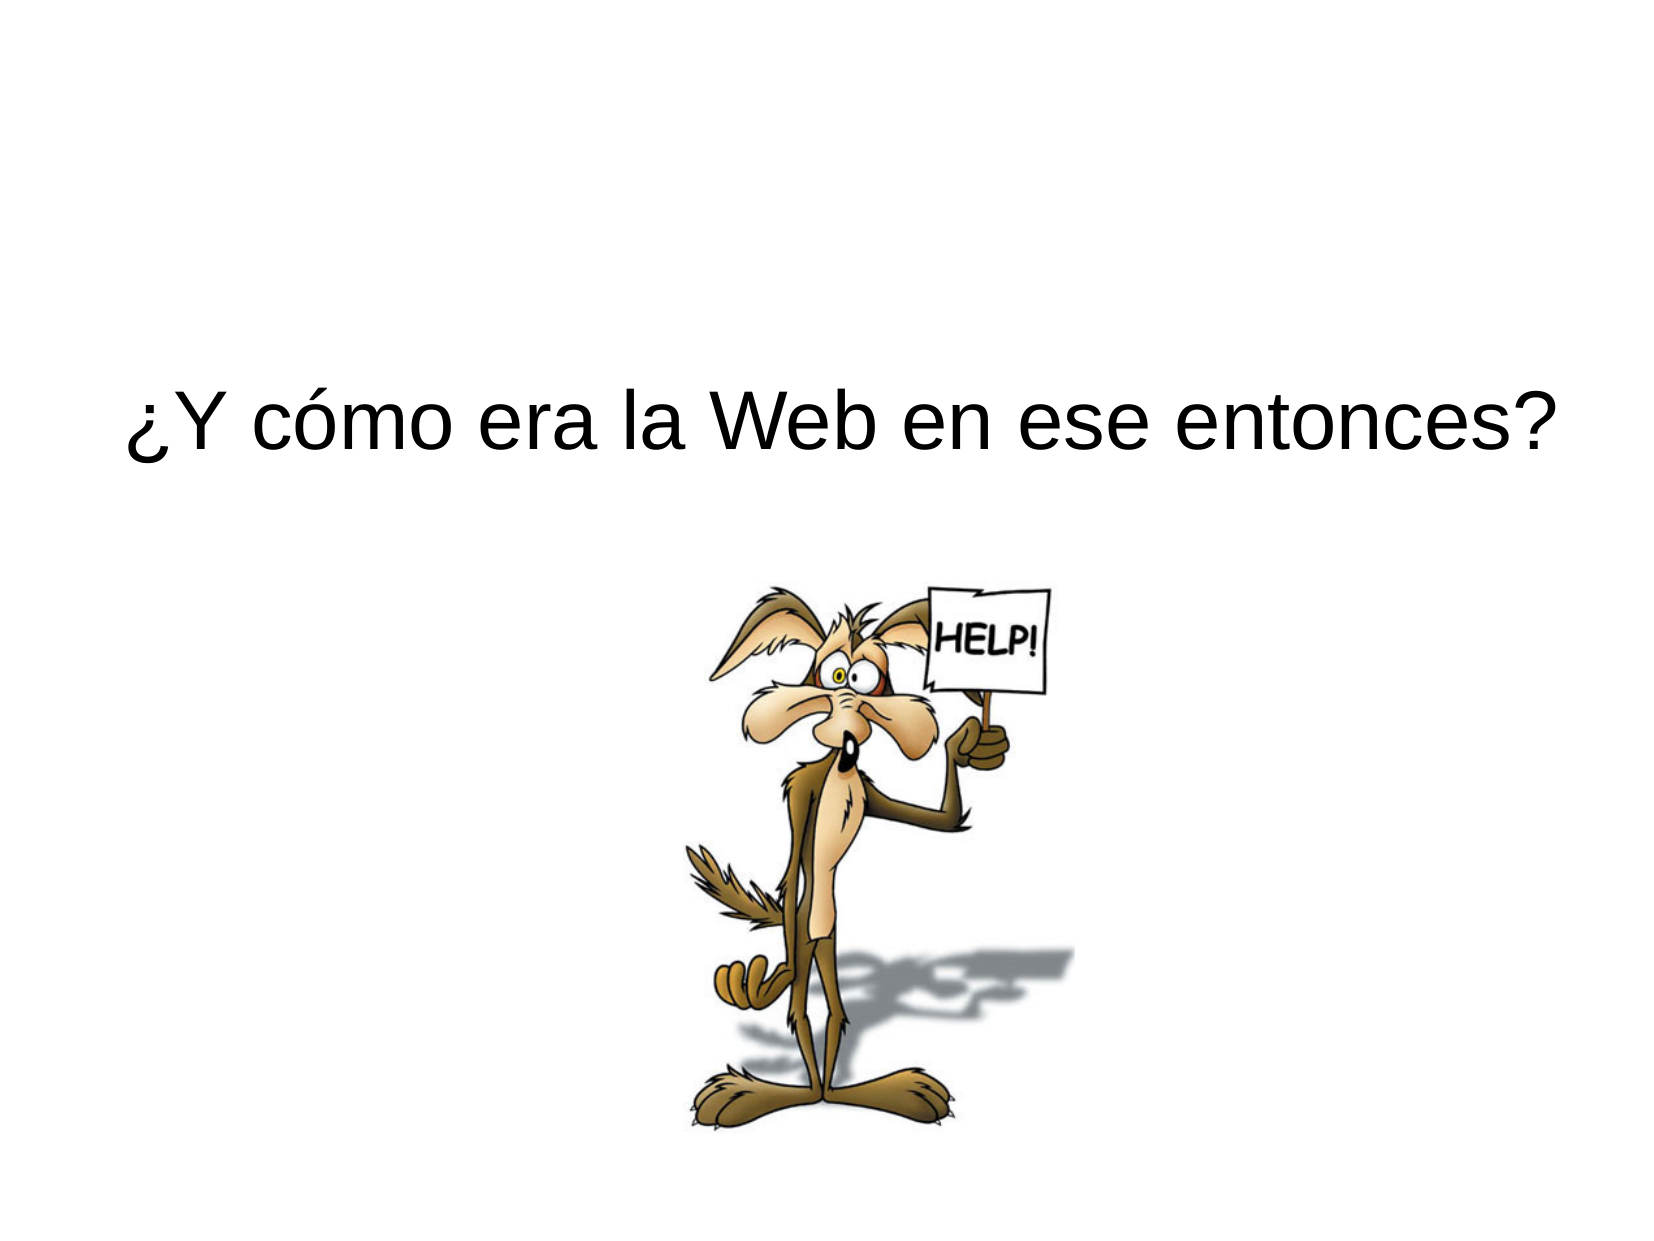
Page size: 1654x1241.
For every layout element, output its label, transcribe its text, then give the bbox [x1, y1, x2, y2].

picture [673, 581, 1075, 1134]
subtitle ¿Y cómo era la Web en ese entonces? [23, 43, 1630, 798]
